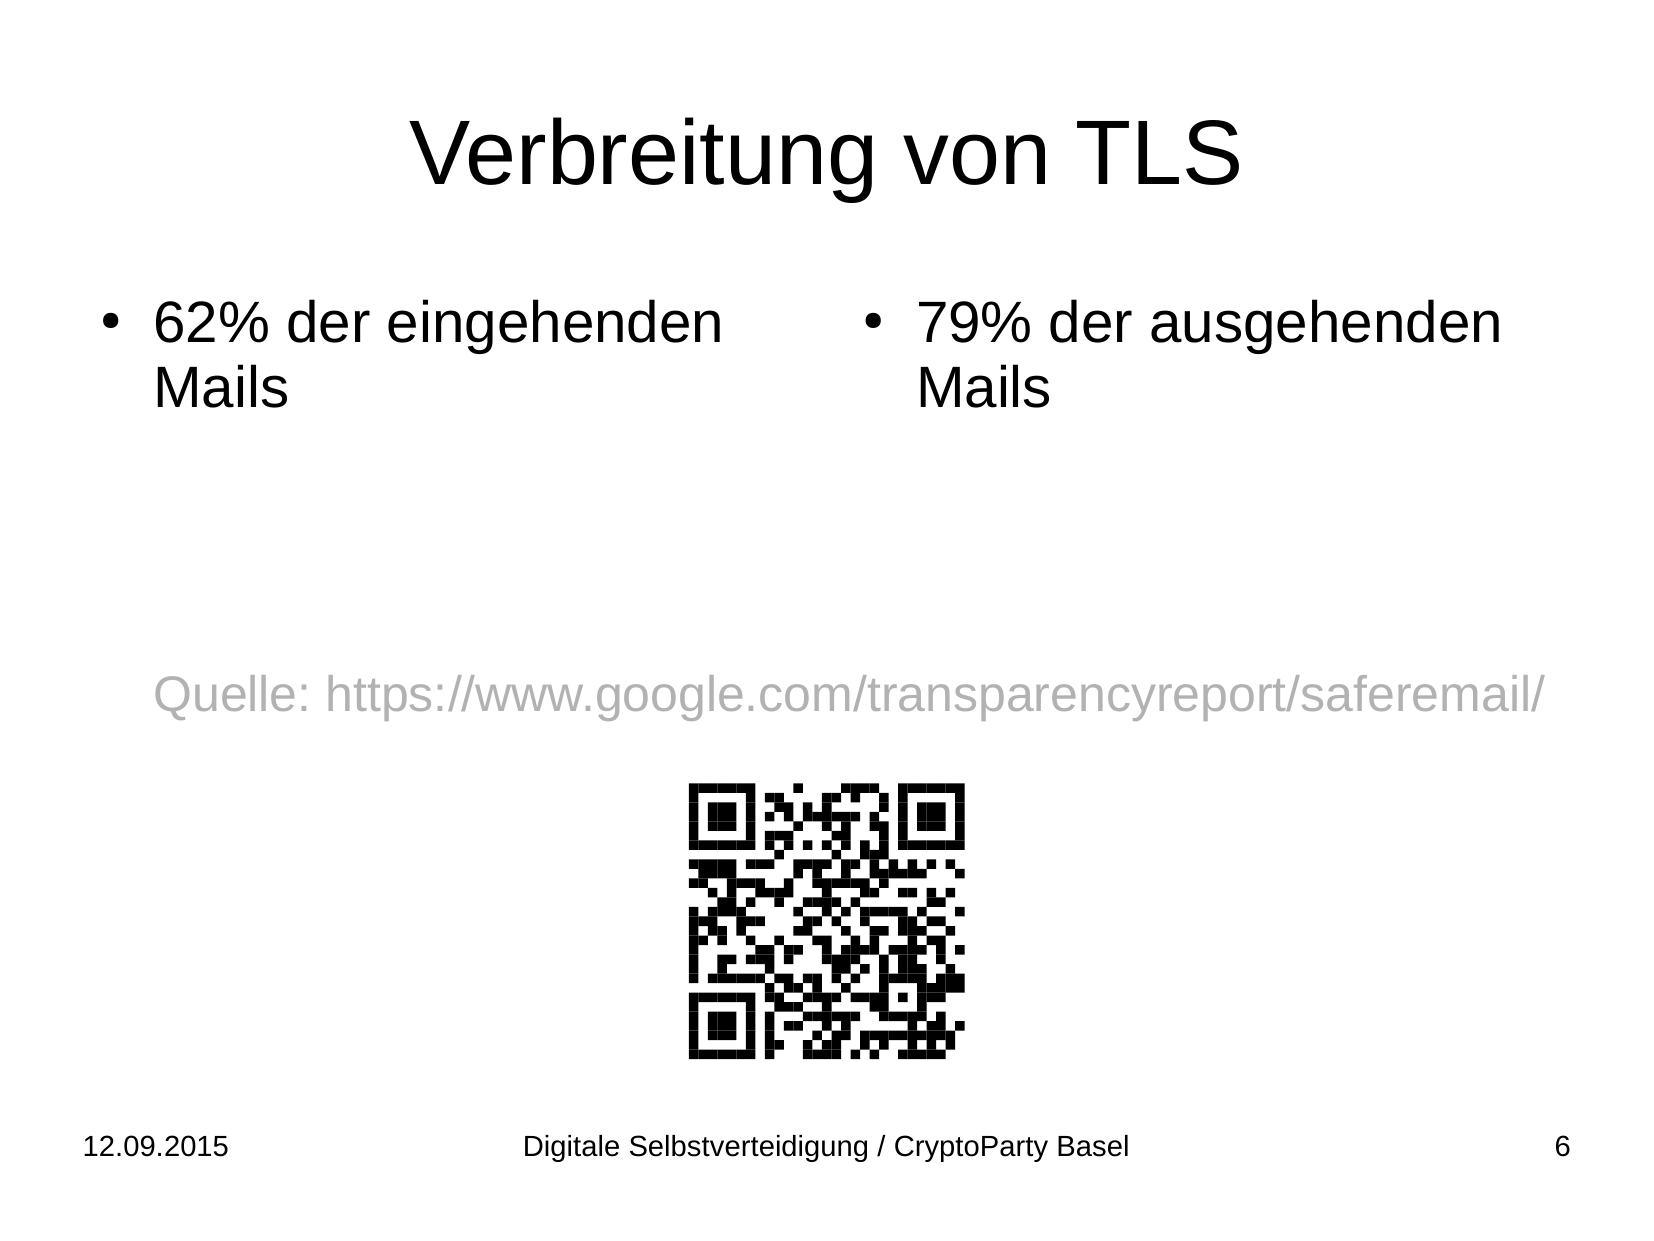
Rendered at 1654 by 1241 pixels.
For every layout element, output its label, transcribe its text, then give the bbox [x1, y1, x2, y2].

list Quelle: https://www.google.com/transparencyreport/saferemail/ [82, 665, 1571, 1009]
list 62% der eingehenden Mails [82, 290, 809, 634]
picture [649, 744, 1004, 1099]
title Verbreitung von TLS [82, 49, 1571, 257]
list 79% der ausgehenden Mails [845, 290, 1572, 634]
